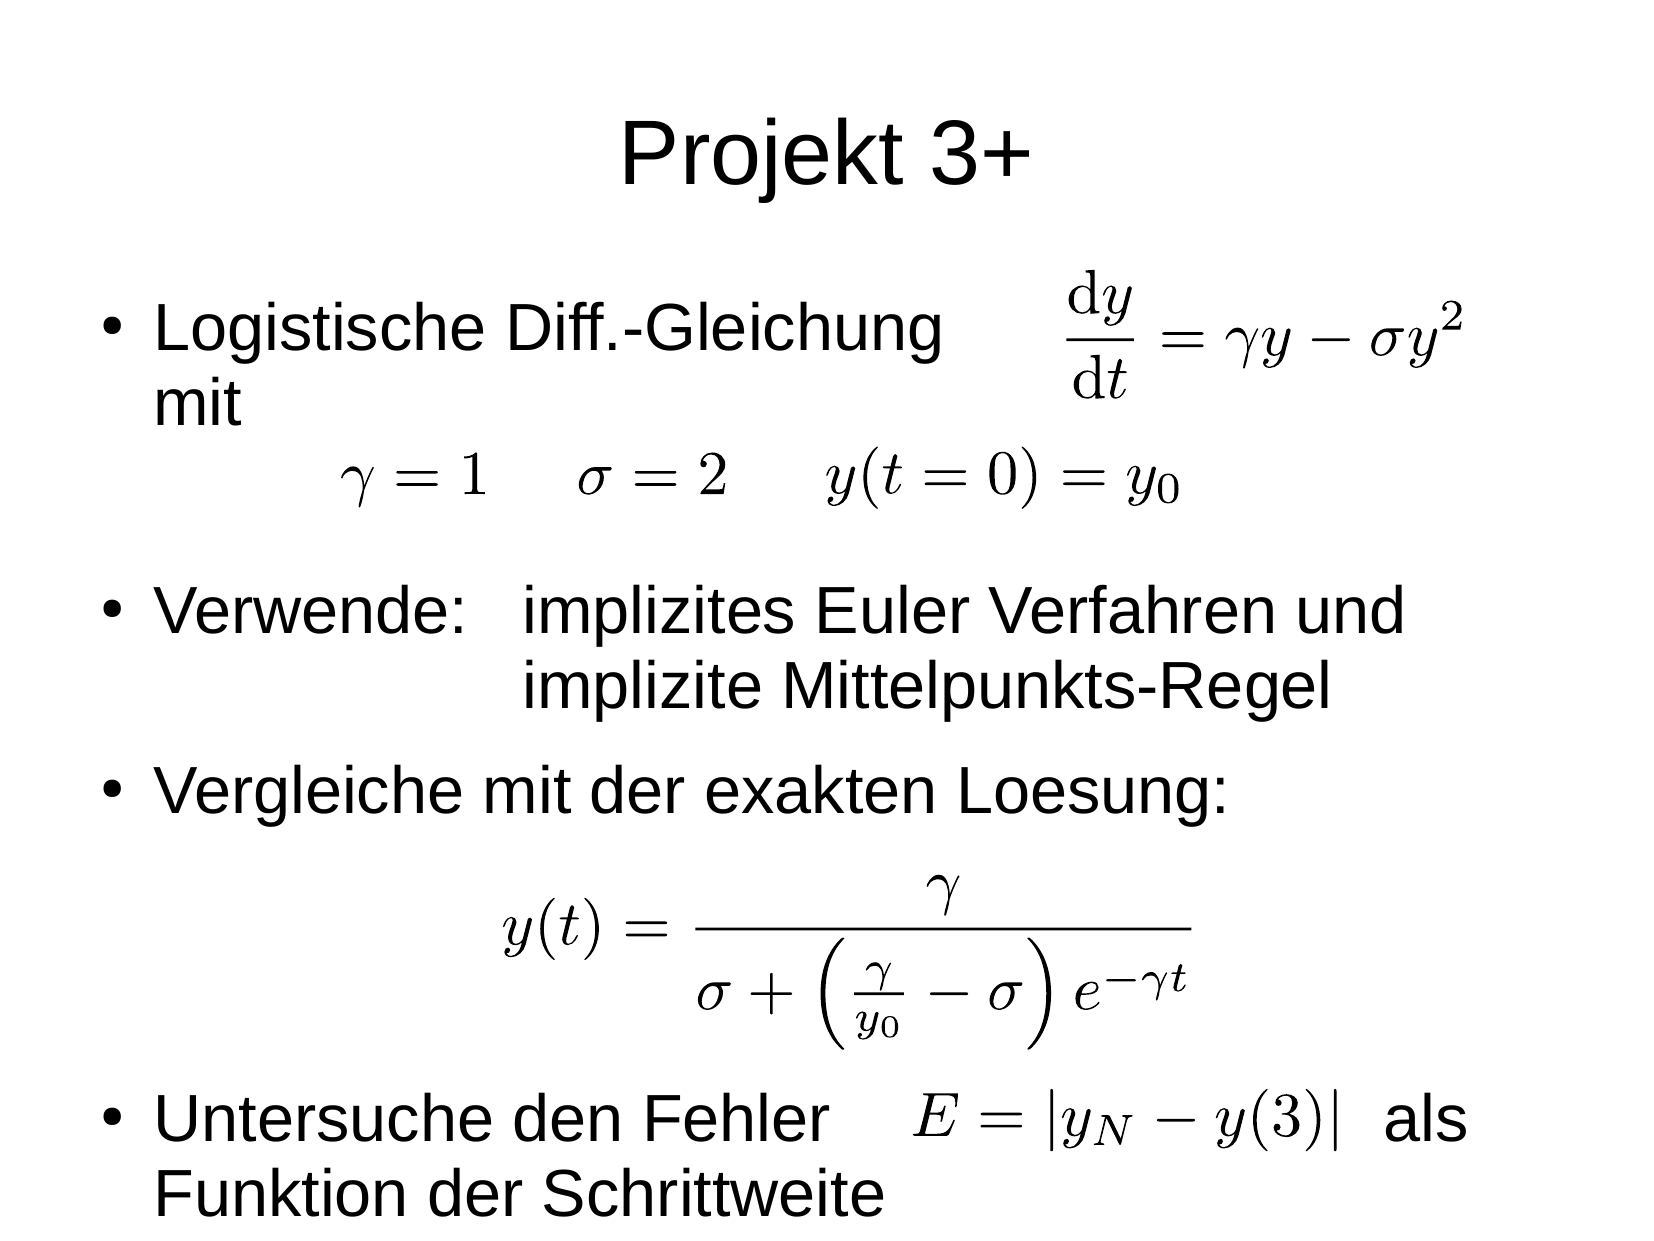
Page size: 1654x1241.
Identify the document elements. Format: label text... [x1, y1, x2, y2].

text_box [910, 1088, 1344, 1152]
text_box [824, 446, 1181, 509]
text_box [1066, 269, 1465, 399]
text_box [576, 452, 729, 495]
text_box [339, 452, 490, 508]
text_box [501, 874, 1192, 1050]
title Projekt 3+ [82, 49, 1571, 257]
list Logistische Diff.-Gleichung mit Verwende: implizites Euler Verfahren und implizite Mittelpunkts-Regel Vergleiche mit der exakten Loesung: Untersuche den Fehler als Funktion der Schrittweite [82, 290, 1571, 1229]
